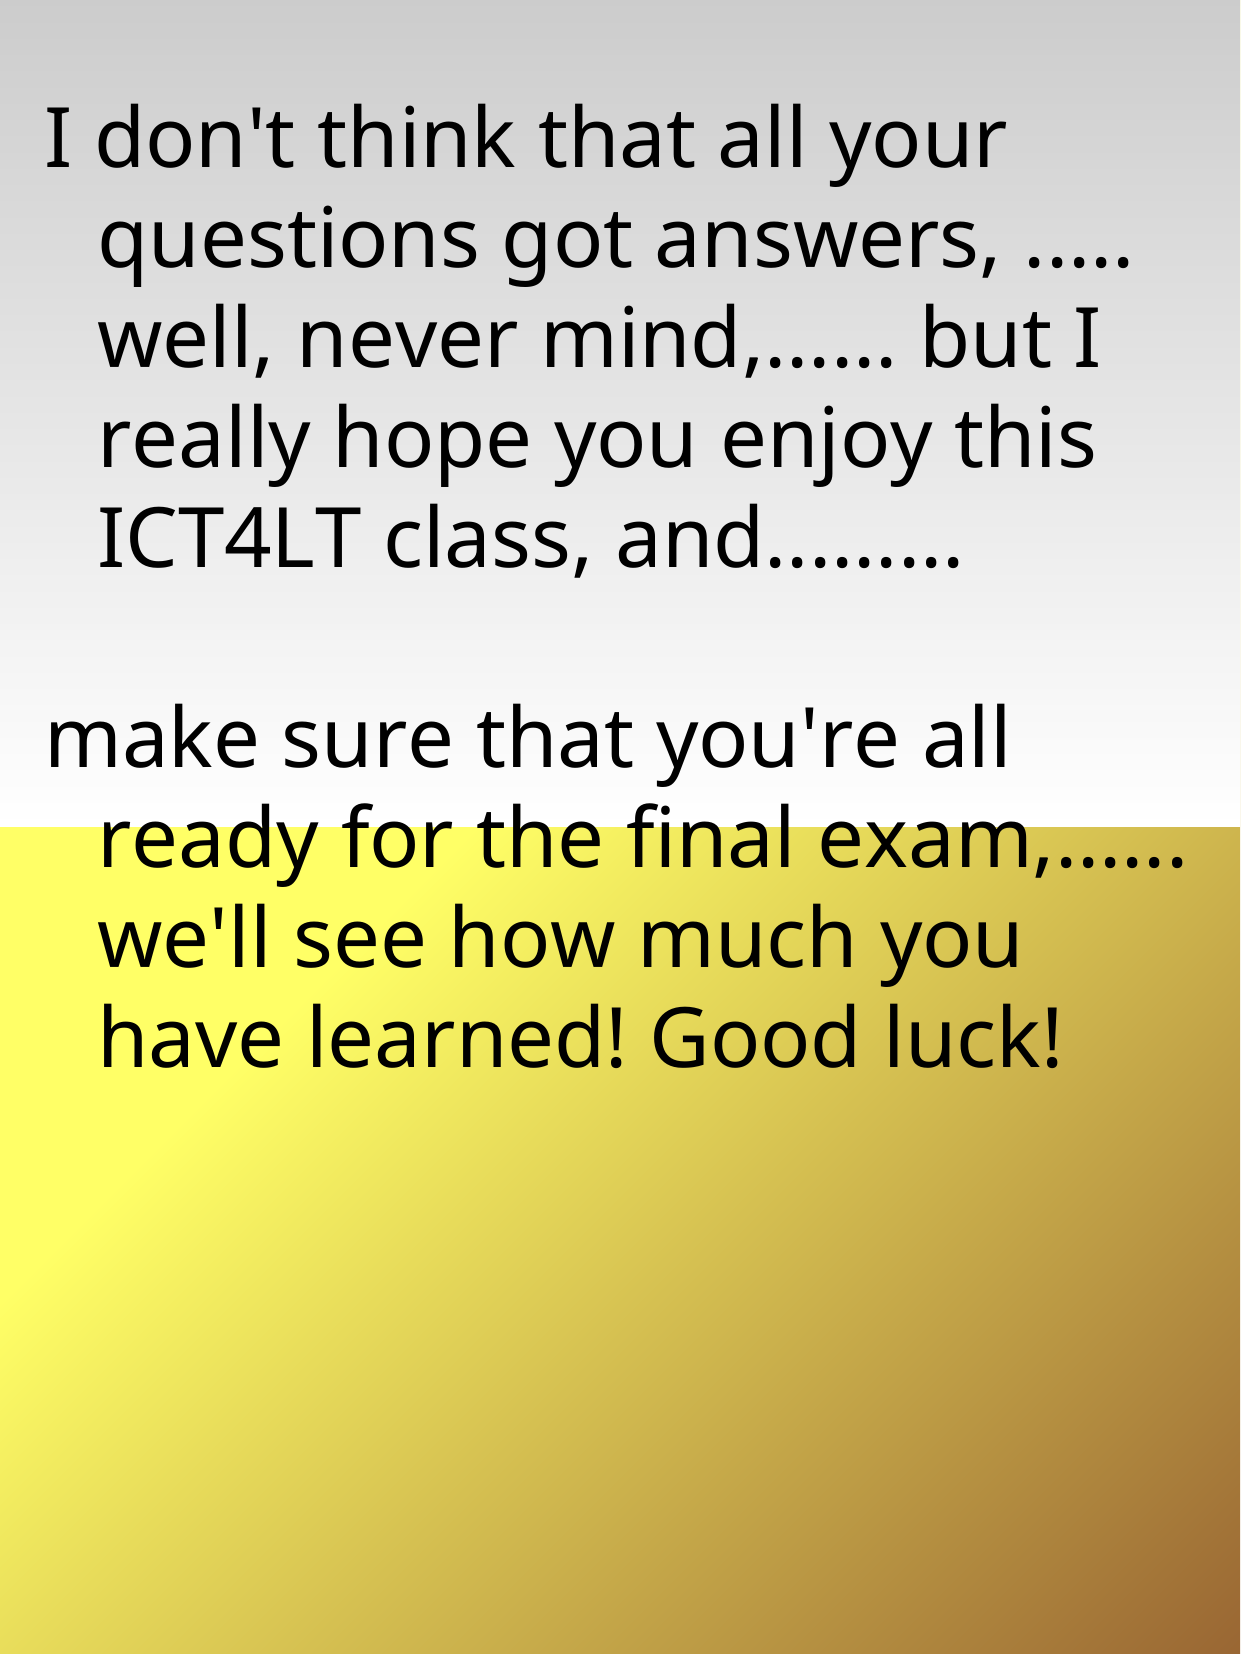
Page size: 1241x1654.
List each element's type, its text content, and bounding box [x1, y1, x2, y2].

text_box I don't think that all your questions got answers, ..... well, never mind,...... but I really hope you enjoy this ICT4LT class, and......... make sure that you're all ready for the final exam,...... we'll see how much you have learned! Good luck! [11, 76, 1223, 1392]
